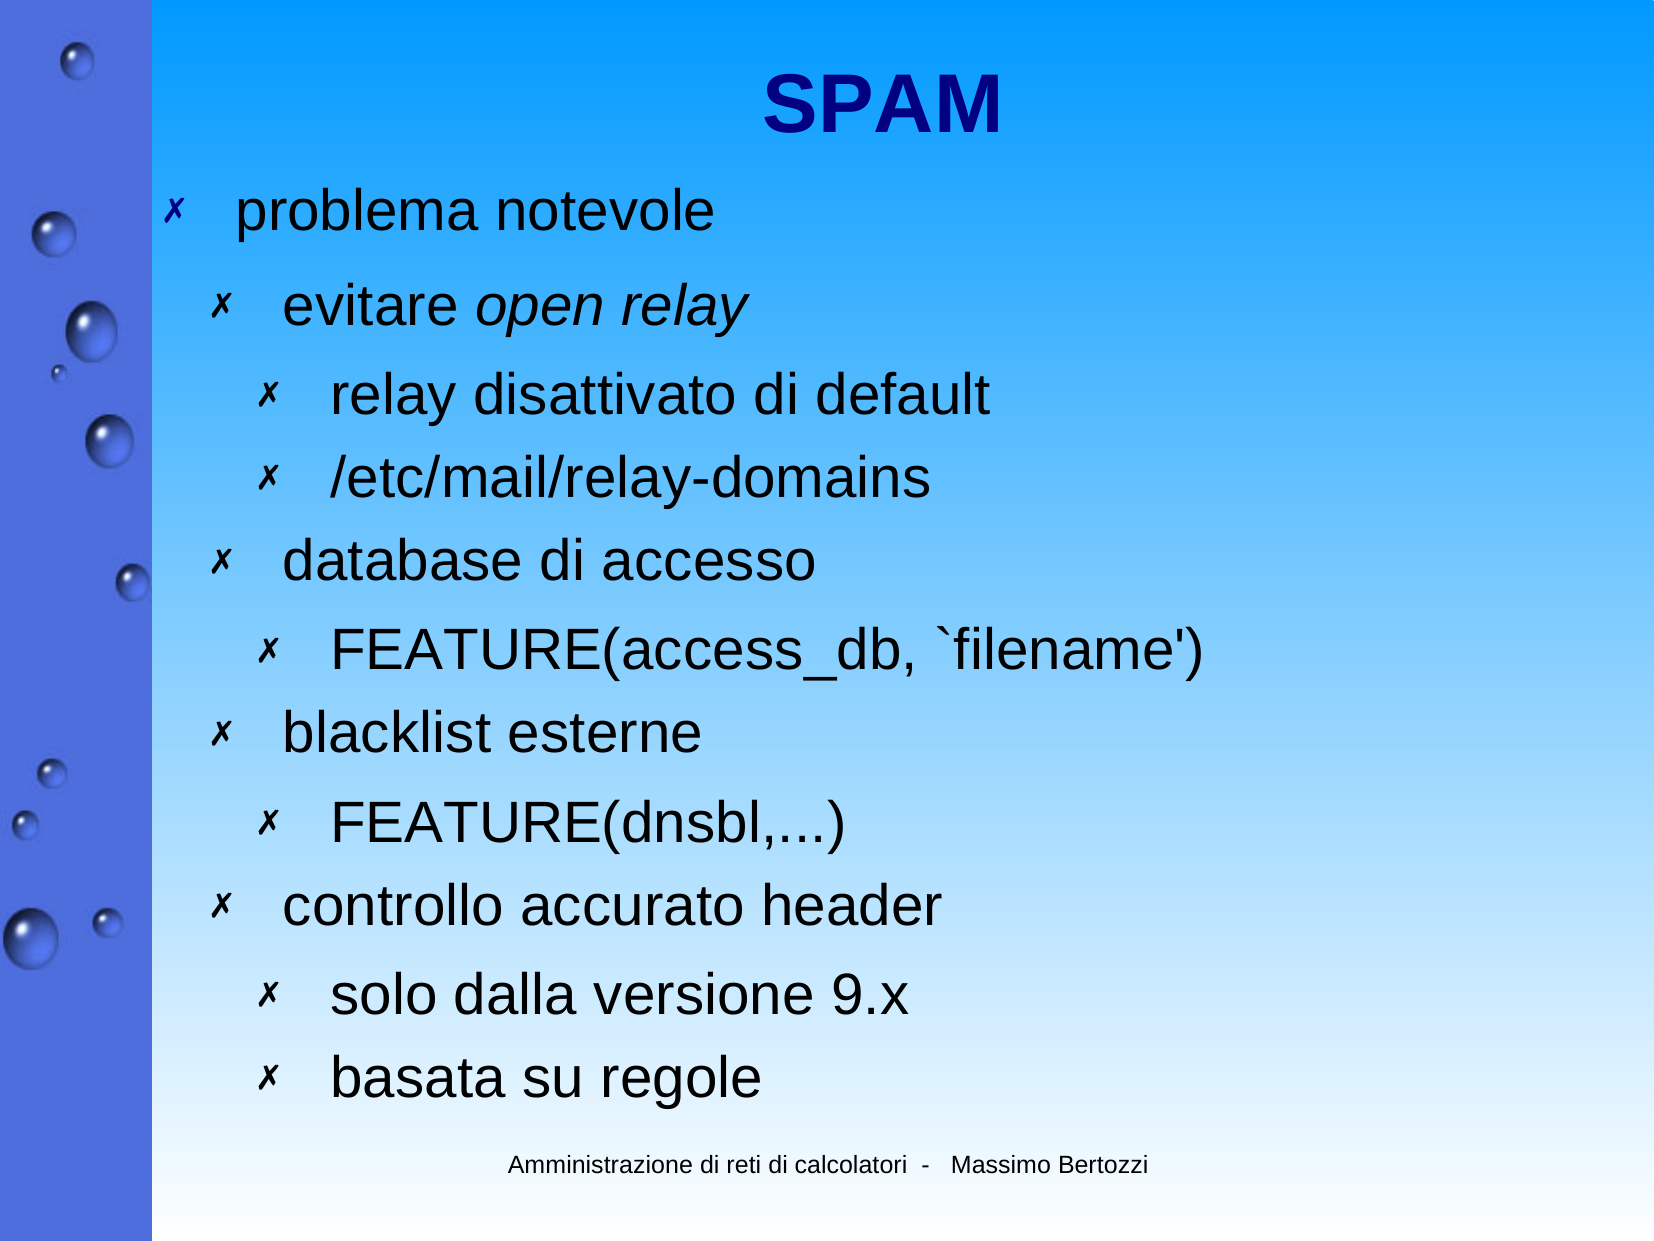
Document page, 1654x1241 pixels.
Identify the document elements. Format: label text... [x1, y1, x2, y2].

picture [0, 0, 152, 1241]
list problema notevole evitare open relay relay disattivato di default /etc/mail/relay-domains database di accesso FEATURE(access_db, `filename') blacklist esterne FEATURE(dnsbl,...) controllo accurato header solo dalla versione 9.x basata su regole [152, 177, 1565, 1139]
title SPAM [177, 0, 1590, 208]
